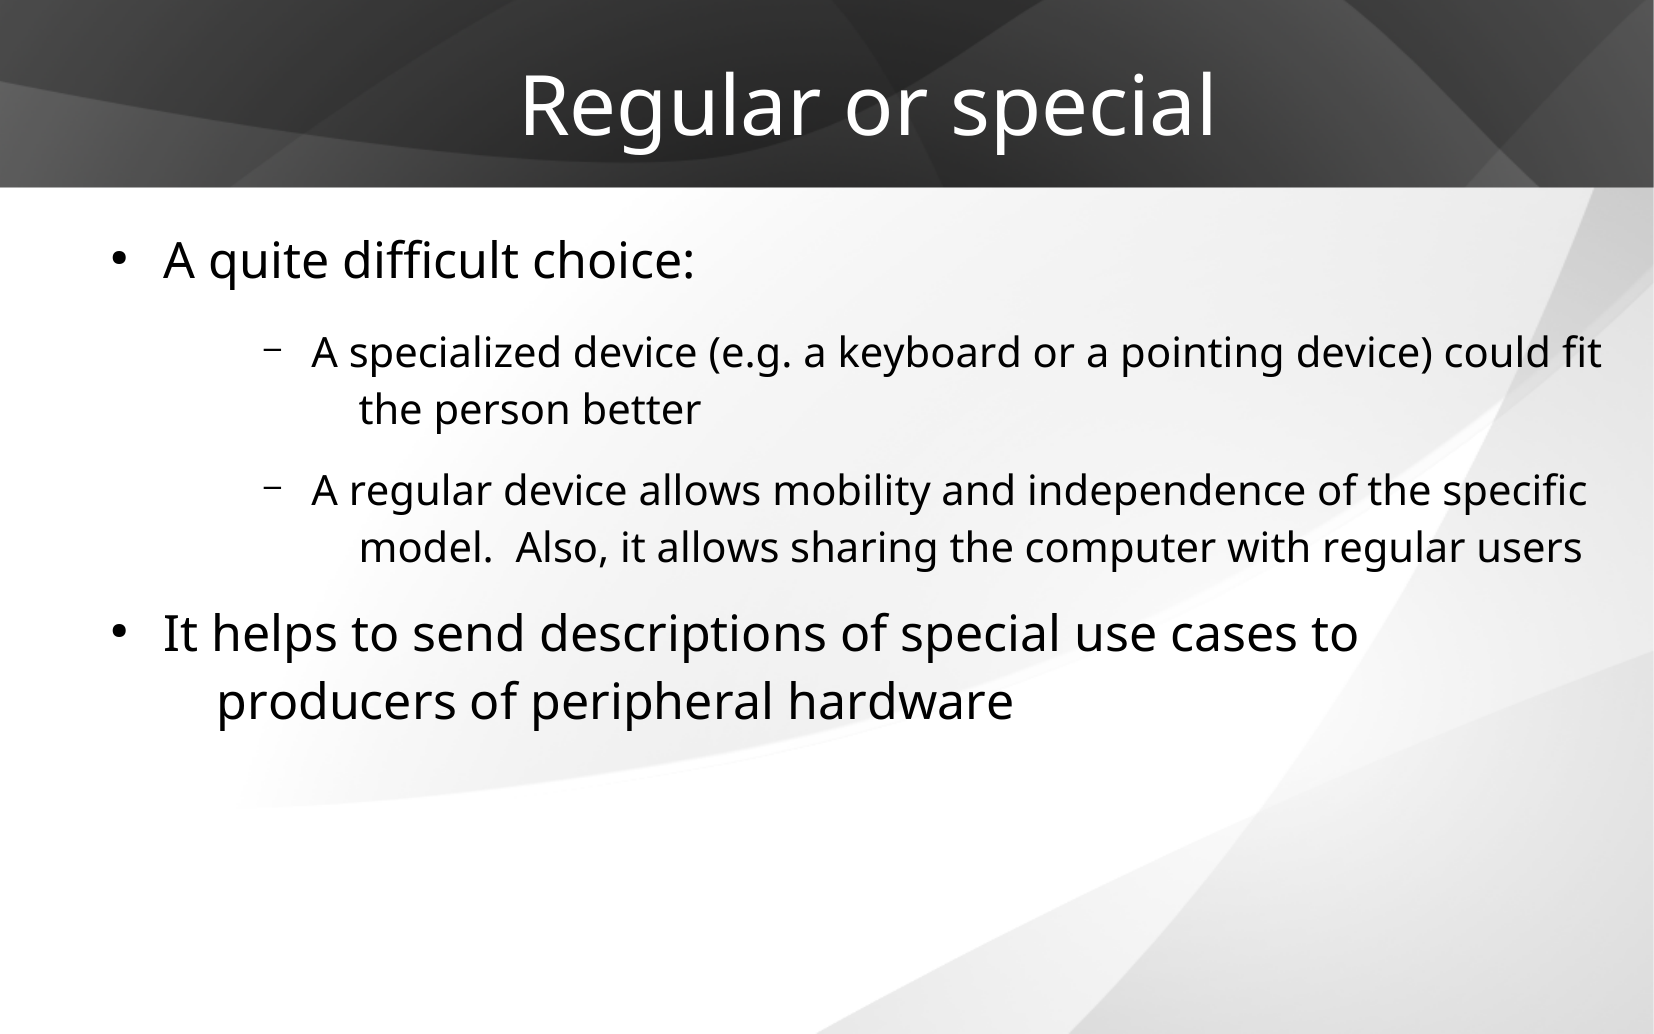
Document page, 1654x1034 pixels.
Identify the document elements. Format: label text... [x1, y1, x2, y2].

title Regular or special [124, 0, 1613, 208]
picture [0, 0, 1654, 1034]
list A quite difficult choice: A specialized device (e.g. a keyboard or a pointing device) could fit the person better A regular device allows mobility and independence of the specific model. Also, it allows sharing the computer with regular users It helps to send descriptions of special use cases to producers of peripheral hardware [75, 225, 1613, 1013]
